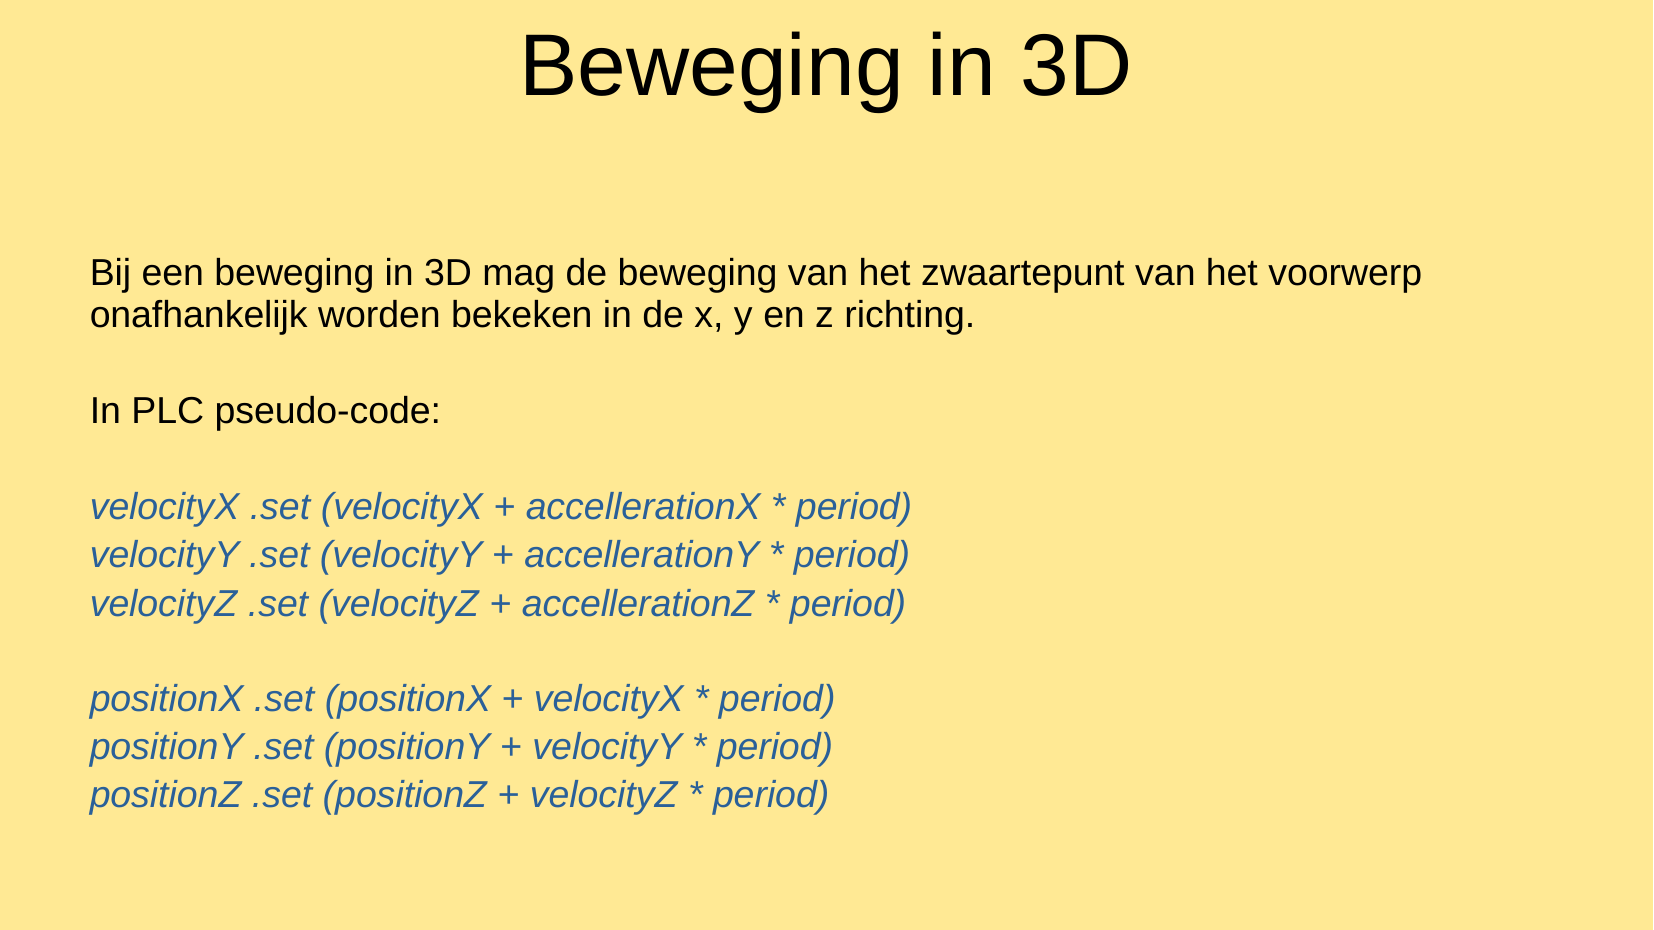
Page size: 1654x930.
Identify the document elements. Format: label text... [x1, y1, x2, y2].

text_box Bij een beweging in 3D mag de beweging van het zwaartepunt van het voorwerp onafhankelijk worden bekeken in de x, y en z richting. In PLC pseudo-code: velocityX .set (velocityX + accellerationX * period) velocityY .set (velocityY + accellerationY * period) velocityZ .set (velocityZ + accellerationZ * period) positionX .set (positionX + velocityX * period) positionY .set (positionY + velocityY * period) positionZ .set (positionZ + velocityZ * period) [75, 244, 1576, 826]
title Beweging in 3D [82, 6, 1571, 125]
